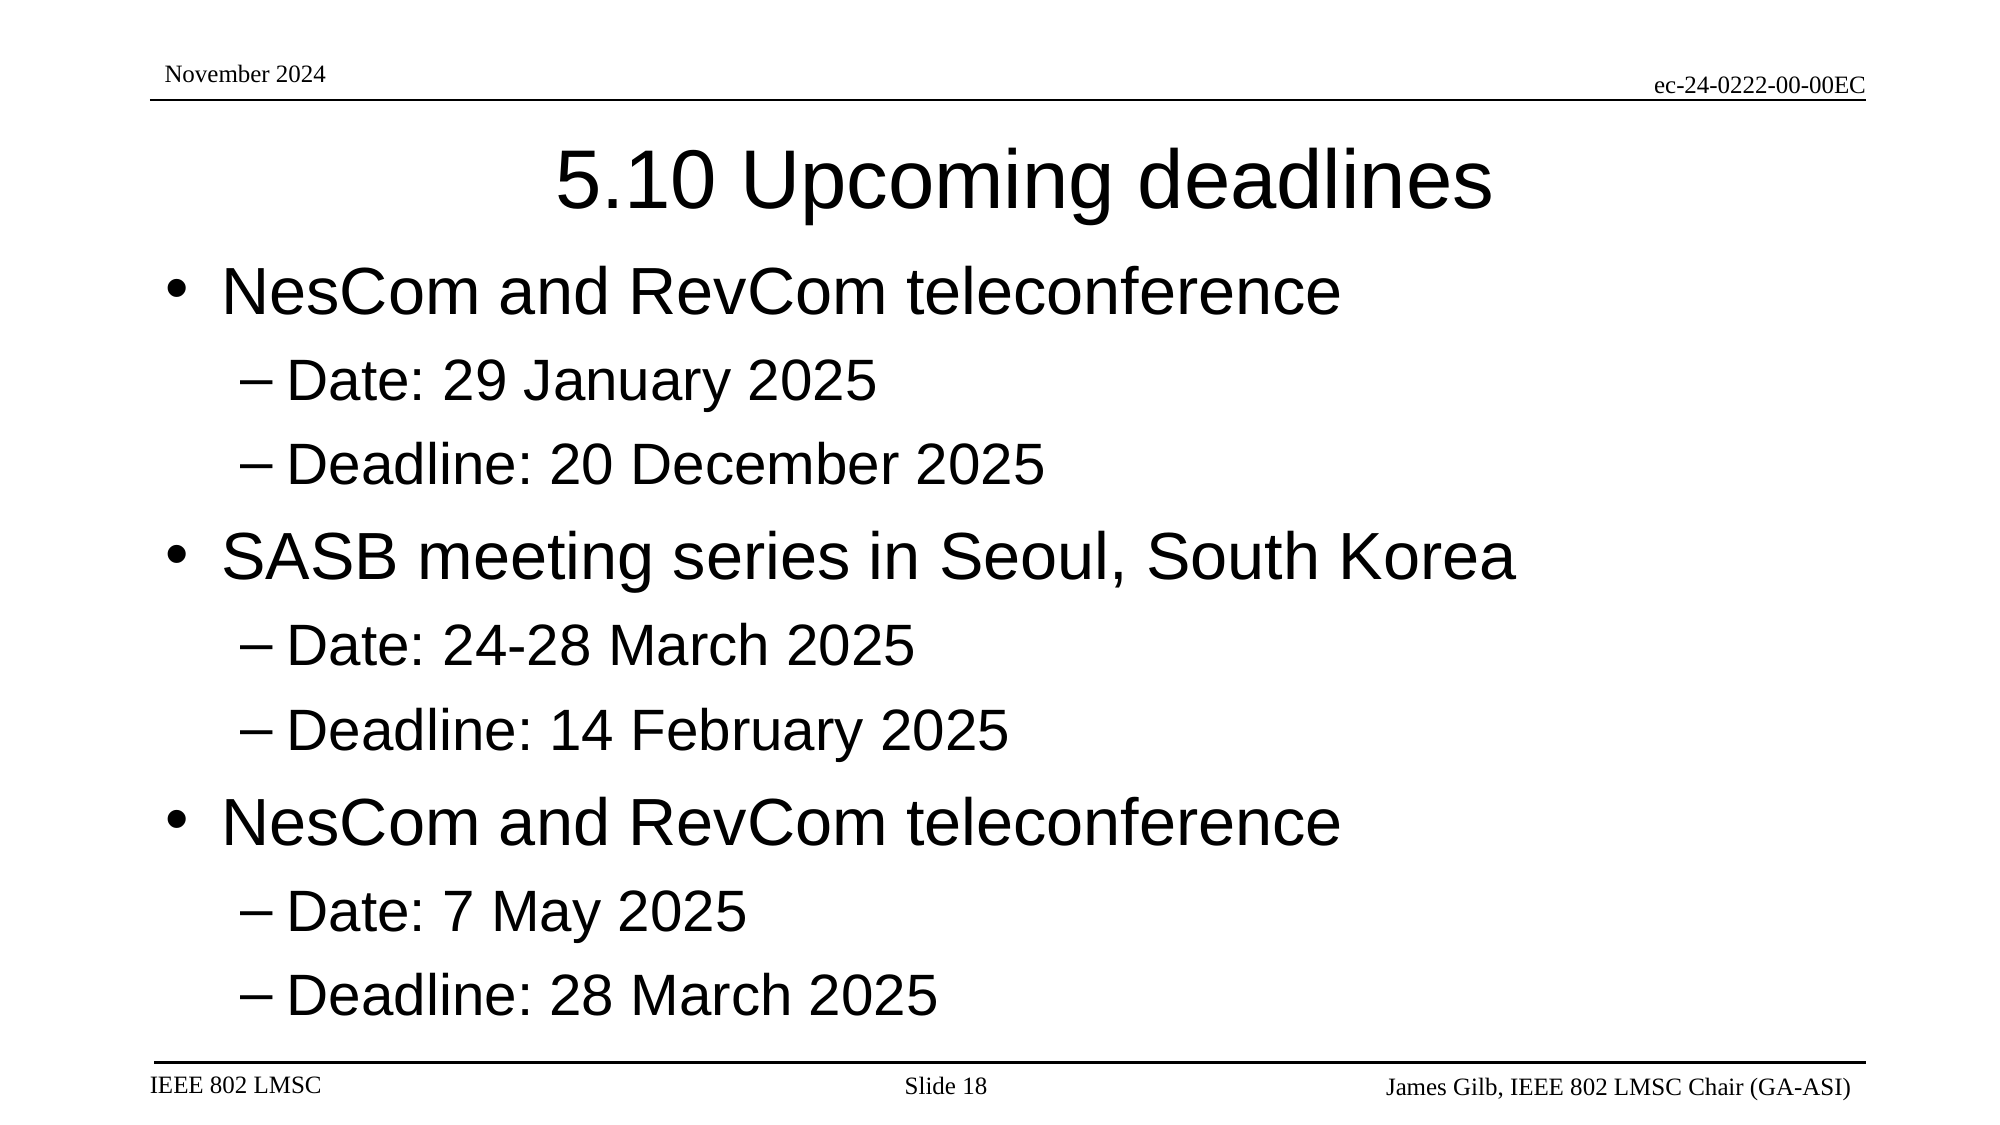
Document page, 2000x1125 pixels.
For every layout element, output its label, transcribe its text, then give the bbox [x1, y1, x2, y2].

list NesCom and RevCom teleconference Date: 29 January 2025 Deadline: 20 December 2025 SASB meeting series in Seoul, South Korea Date: 24-28 March 2025 Deadline: 14 February 2025 NesCom and RevCom teleconference Date: 7 May 2025 Deadline: 28 March 2025 [149, 239, 1900, 1051]
title 5.10 Upcoming deadlines [149, 112, 1900, 238]
